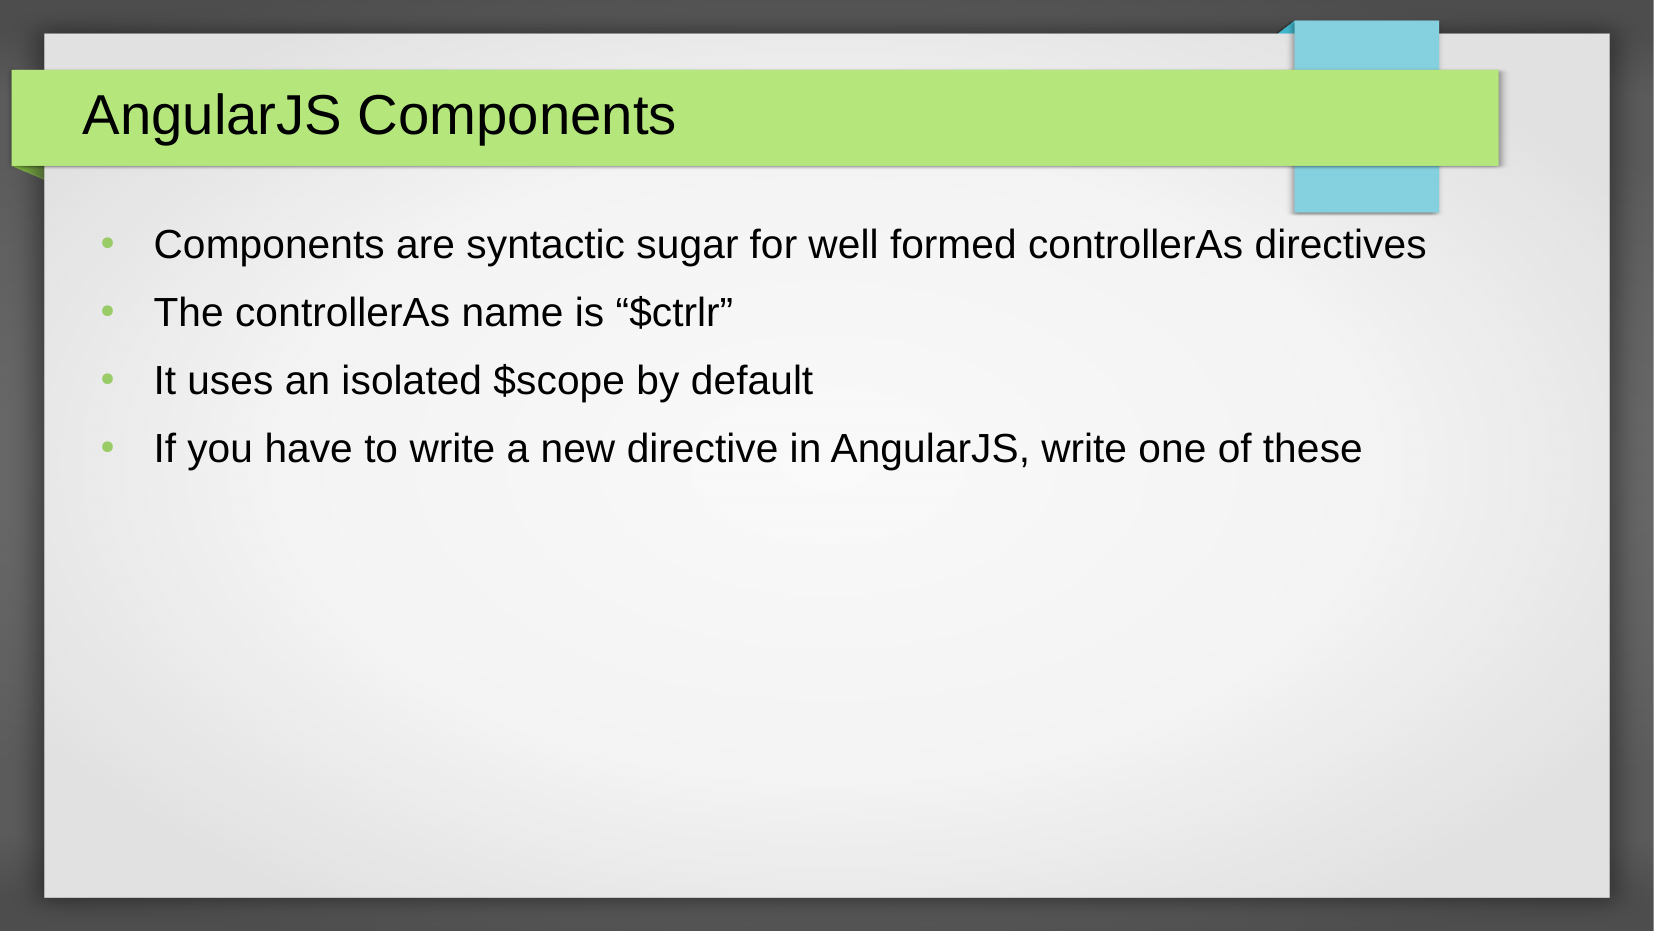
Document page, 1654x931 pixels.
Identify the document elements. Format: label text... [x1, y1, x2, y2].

title AngularJS Components [82, 70, 1264, 160]
list Components are syntactic sugar for well formed controllerAs directives The controllerAs name is “$ctrlr” It uses an isolated $scope by default If you have to write a new directive in AngularJS, write one of these [82, 221, 1571, 761]
picture [0, 0, 1654, 931]
